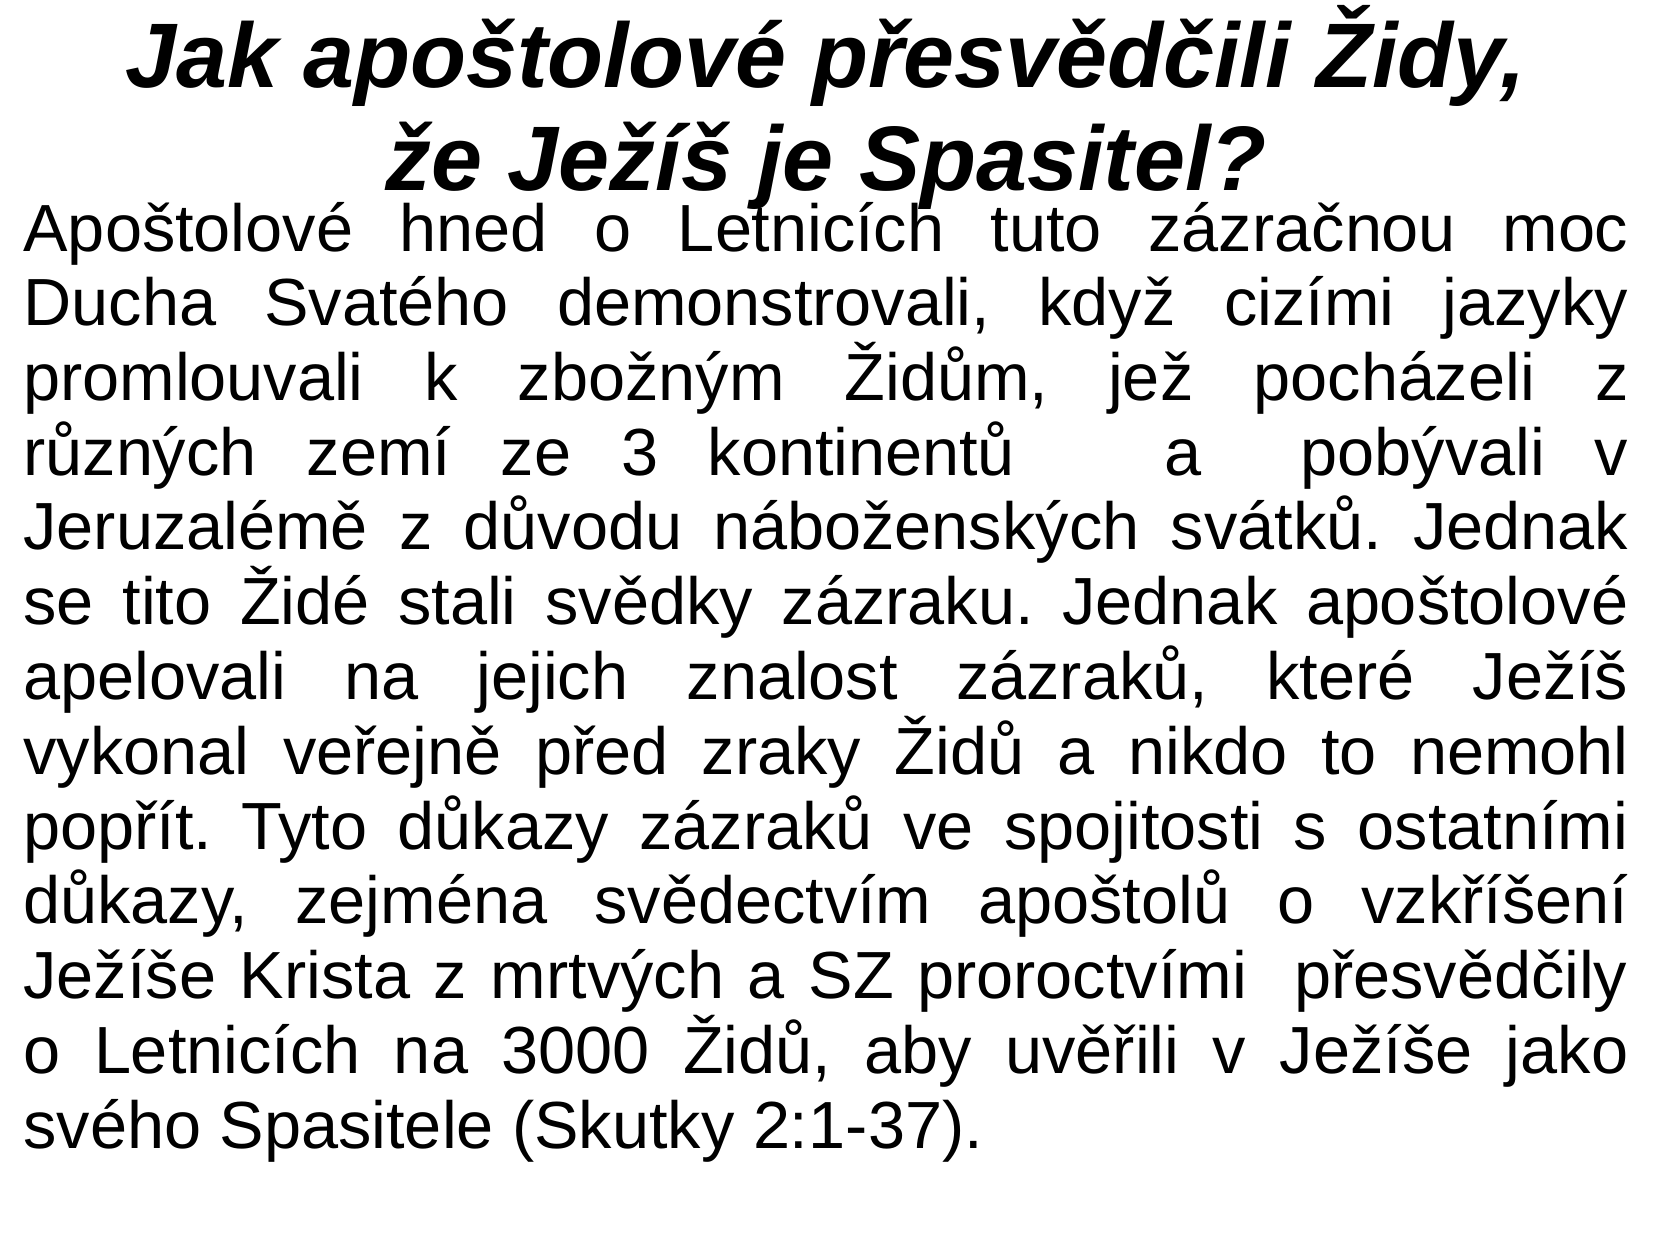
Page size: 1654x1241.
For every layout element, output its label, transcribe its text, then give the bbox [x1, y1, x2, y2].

subtitle Apoštolové hned o Letnicích tuto zázračnou moc Ducha Svatého demonstrovali, když cizími jazyky promlouvali k zbožným Židům, jež pocházeli z různých zemí ze 3 kontinentů a pobývali v Jeruzalémě z důvodu náboženských svátků. Jednak se tito Židé stali svědky zázraku. Jednak apoštolové apelovali na jejich znalost zázraků, které Ježíš vykonal veřejně před zraky Židů a nikdo to nemohl popřít. Tyto důkazy zázraků ve spojitosti s ostatními důkazy, zejména svědectvím apoštolů o vzkříšení Ježíše Krista z mrtvých a SZ proroctvími přesvědčily o Letnicích na 3000 Židů, aby uvěřili v Ježíše jako svého Spasitele (Skutky 2:1-37). [23, 0, 1630, 1241]
